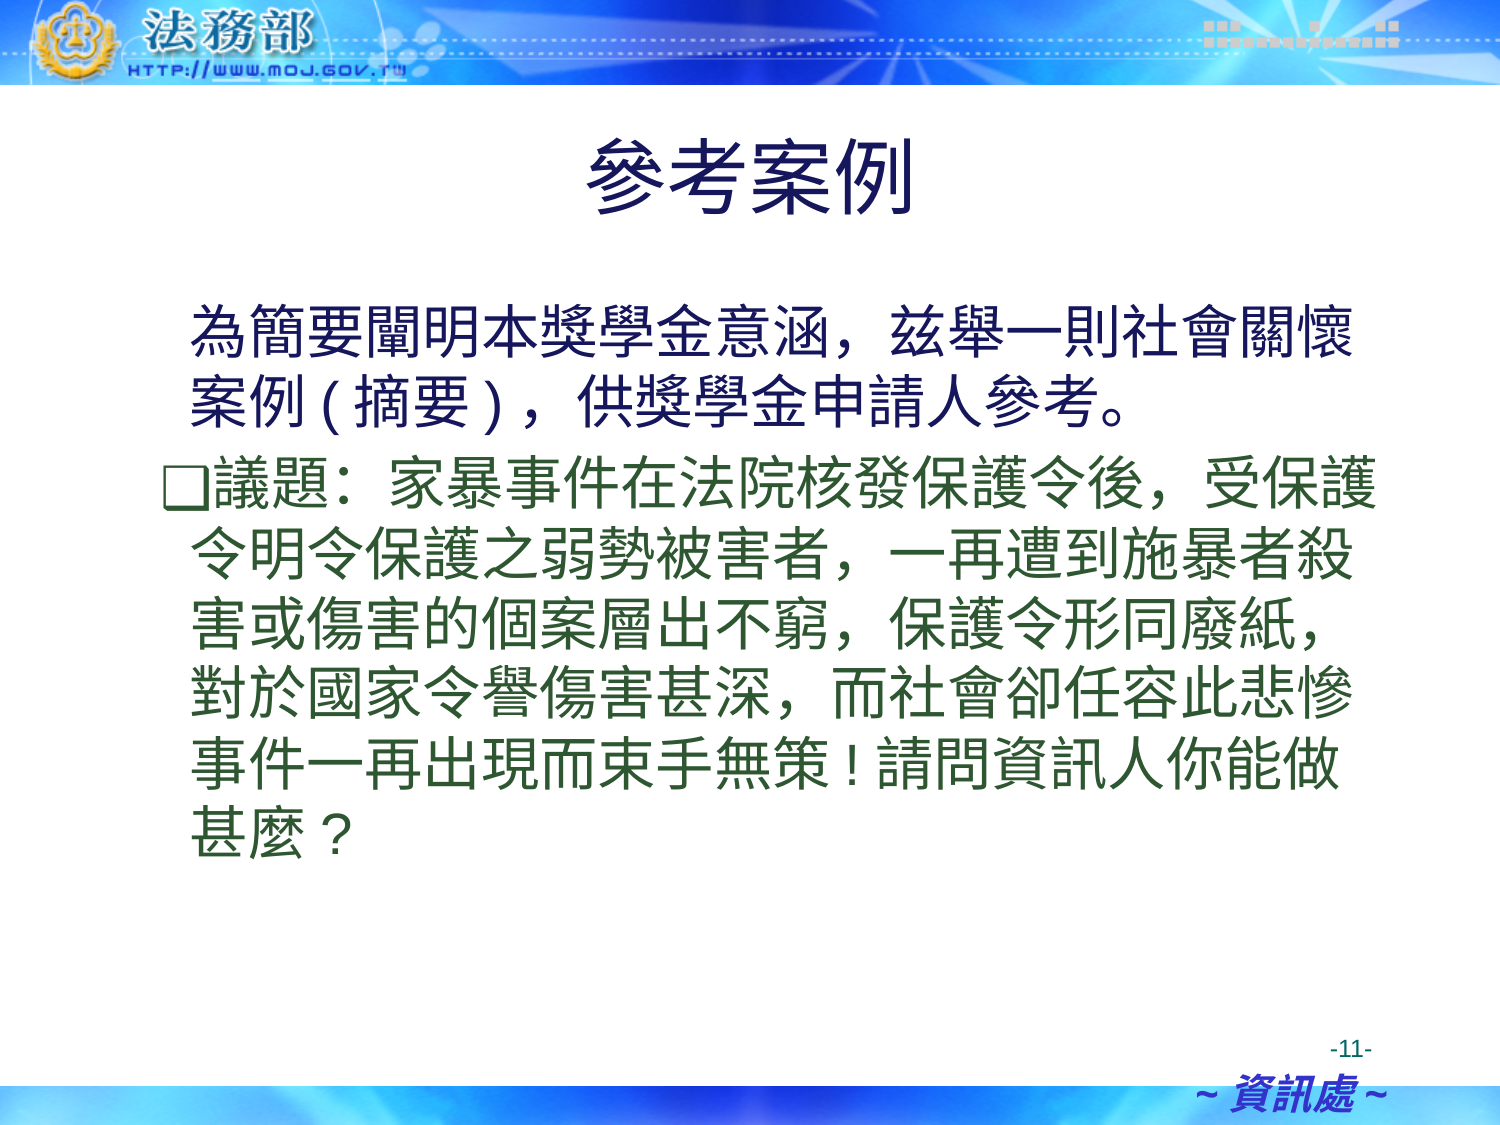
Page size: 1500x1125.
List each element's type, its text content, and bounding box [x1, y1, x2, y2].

list 為簡要闡明本獎學金意涵，兹舉一則社會關懷案例(摘要)，供獎學金申請人參考。 議題：家暴事件在法院核發保護令後，受保護令明令保護之弱勢被害者，一再遭到施暴者殺害或傷害的個案層出不窮，保護令形同廢紙，對於國家令譽傷害甚深，而社會卻任容此悲慘事件一再出現而束手無策!請問資訊人你能做甚麼? [99, 287, 1400, 1013]
picture [1319, 1103, 1326, 1109]
text_box -<number>- [1074, 1024, 1388, 1100]
picture [1332, 1100, 1338, 1108]
picture [0, 0, 1500, 85]
title 參考案例 [99, 99, 1400, 250]
picture [0, 1086, 1500, 1125]
